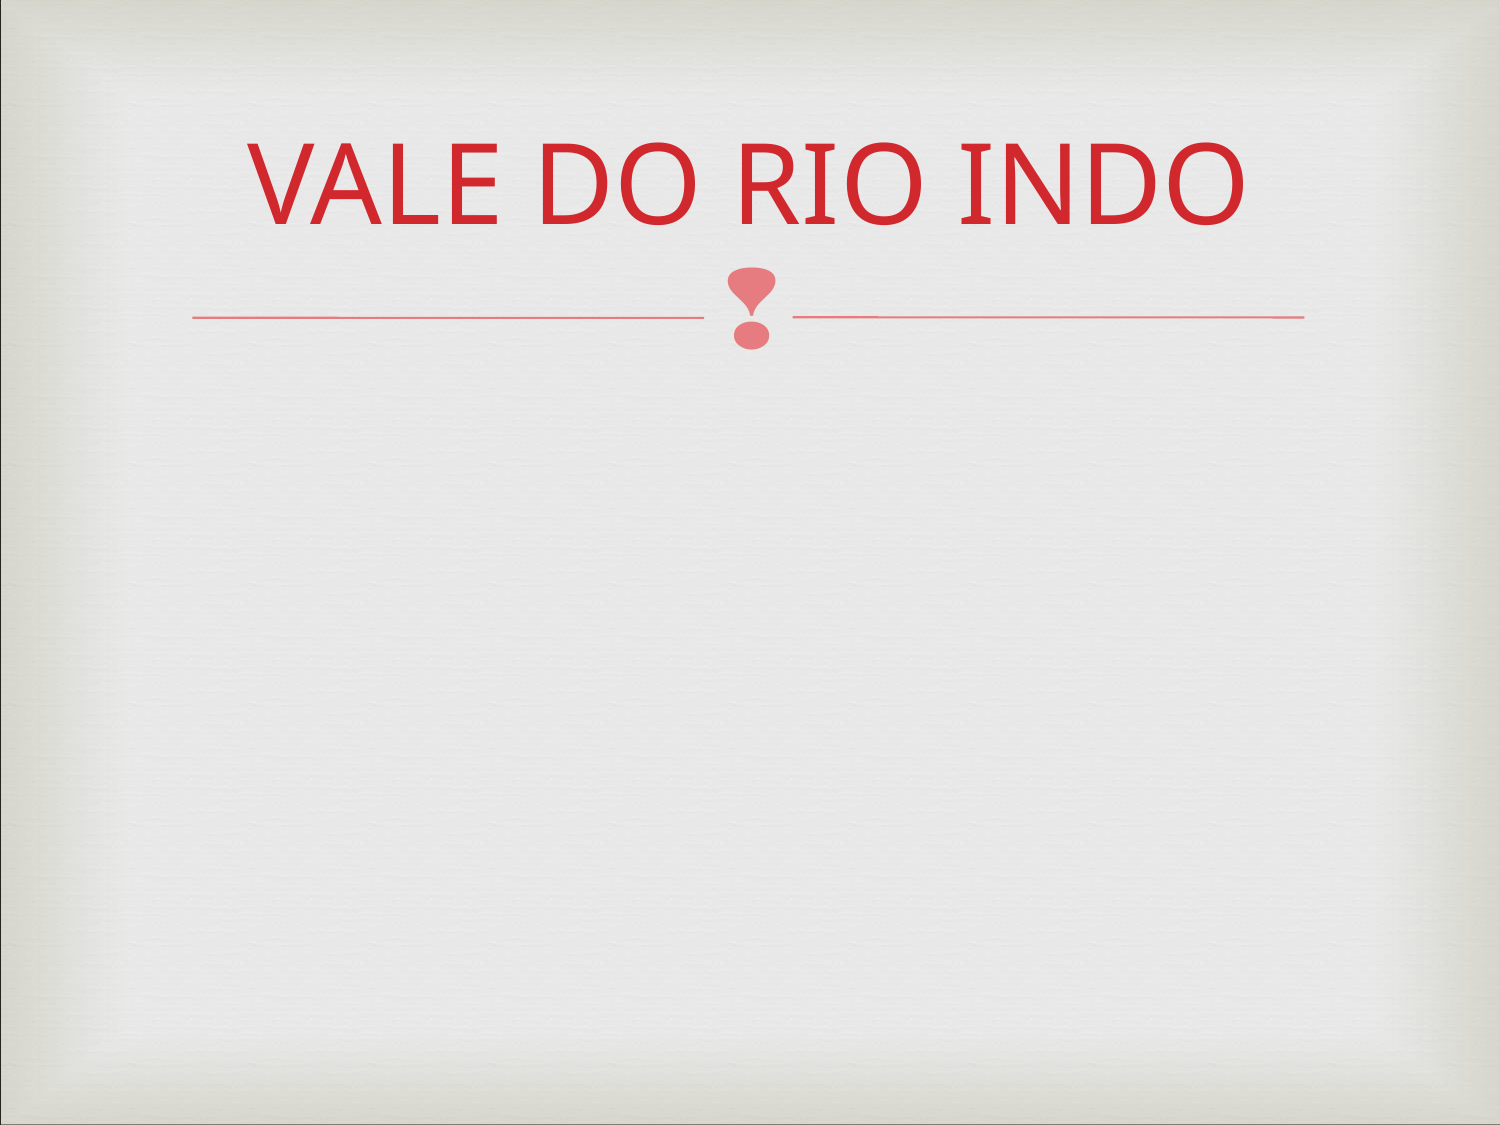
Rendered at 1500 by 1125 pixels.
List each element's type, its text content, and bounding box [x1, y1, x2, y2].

picture [0, 0, 1500, 1125]
title VALE DO RIO INDO [113, 93, 1386, 267]
